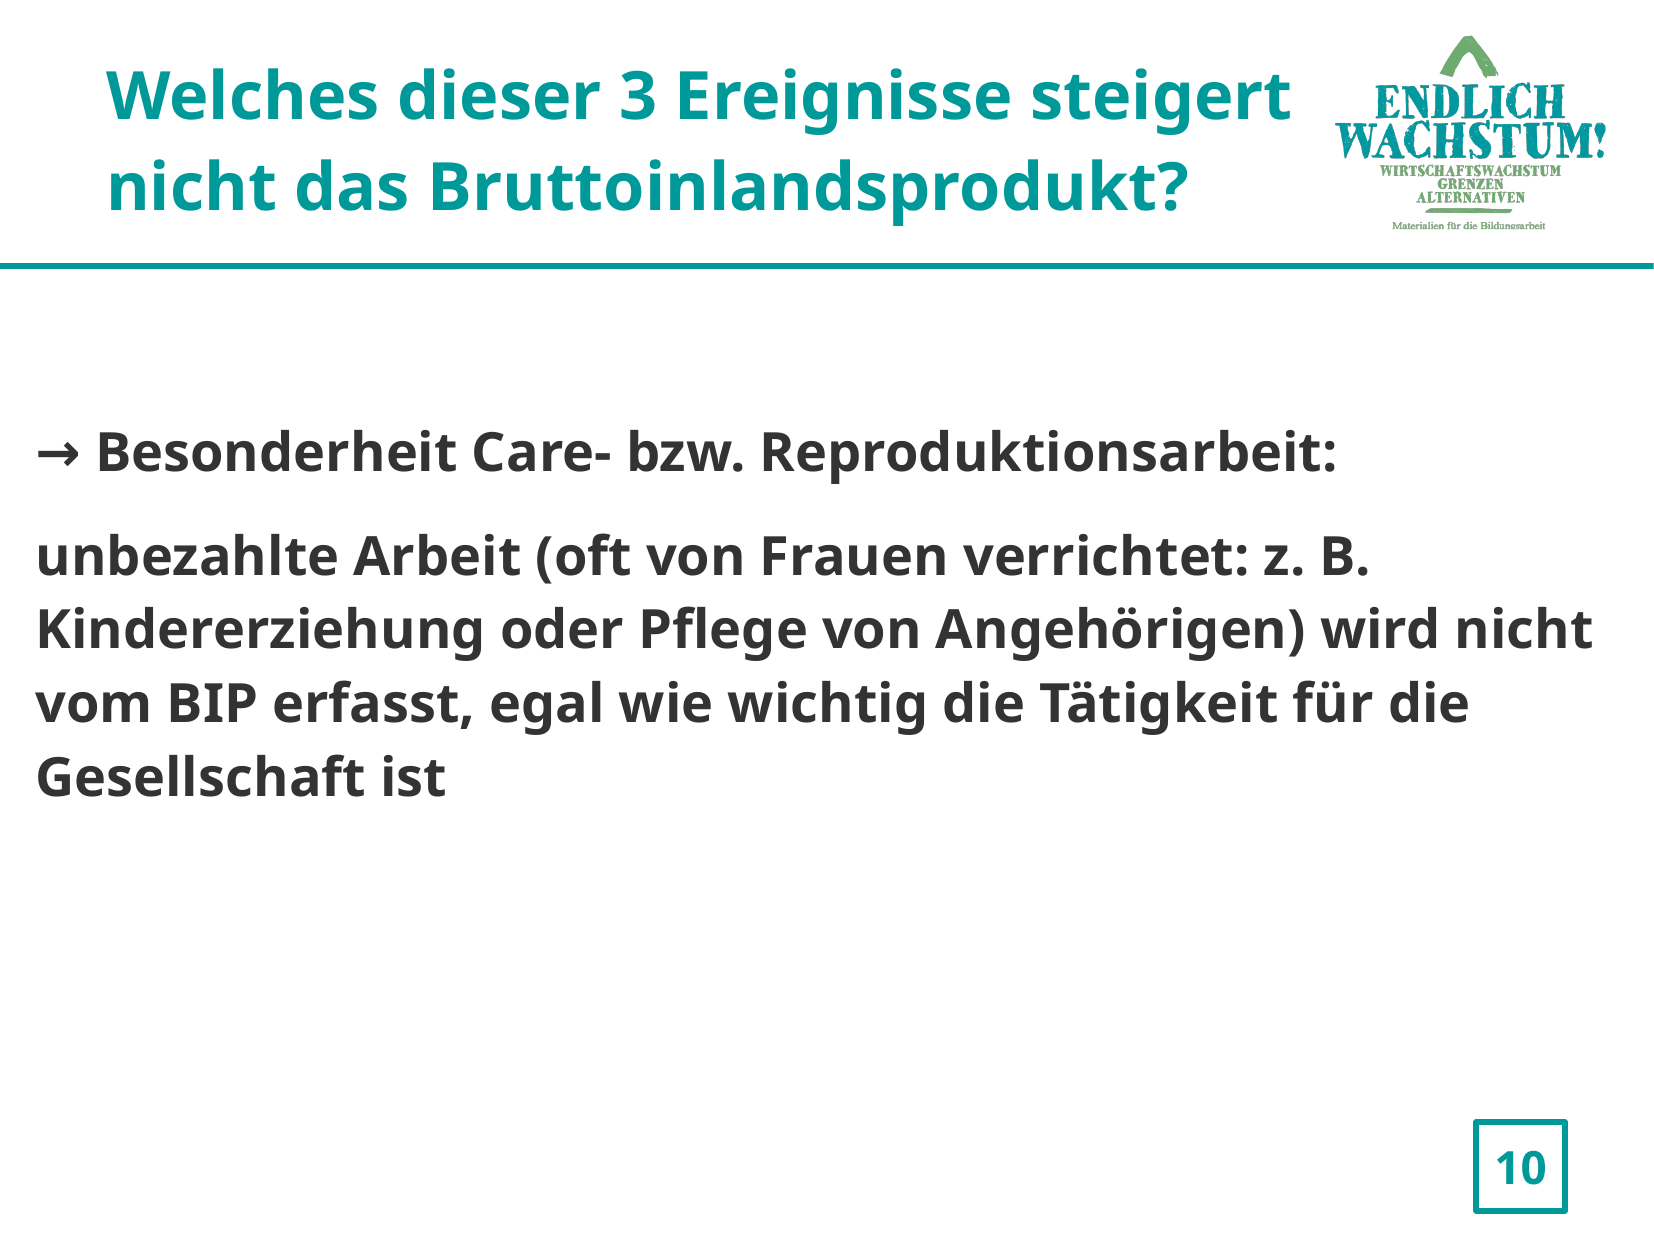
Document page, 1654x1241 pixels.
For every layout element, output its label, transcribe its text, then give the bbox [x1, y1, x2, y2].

picture [1334, 35, 1607, 231]
title Welches dieser 3 Ereignisse steigert nicht das Bruttoinlandsprodukt? [106, 22, 1323, 256]
text_box → Besonderheit Care- bzw. Reproduktionsarbeit: unbezahlte Arbeit (oft von Frauen verrichtet: z. B. Kindererziehung oder Pflege von Angehörigen) wird nicht vom BIP erfasst, egal wie wichtig die Tätigkeit für die Gesellschaft ist [35, 413, 1654, 683]
